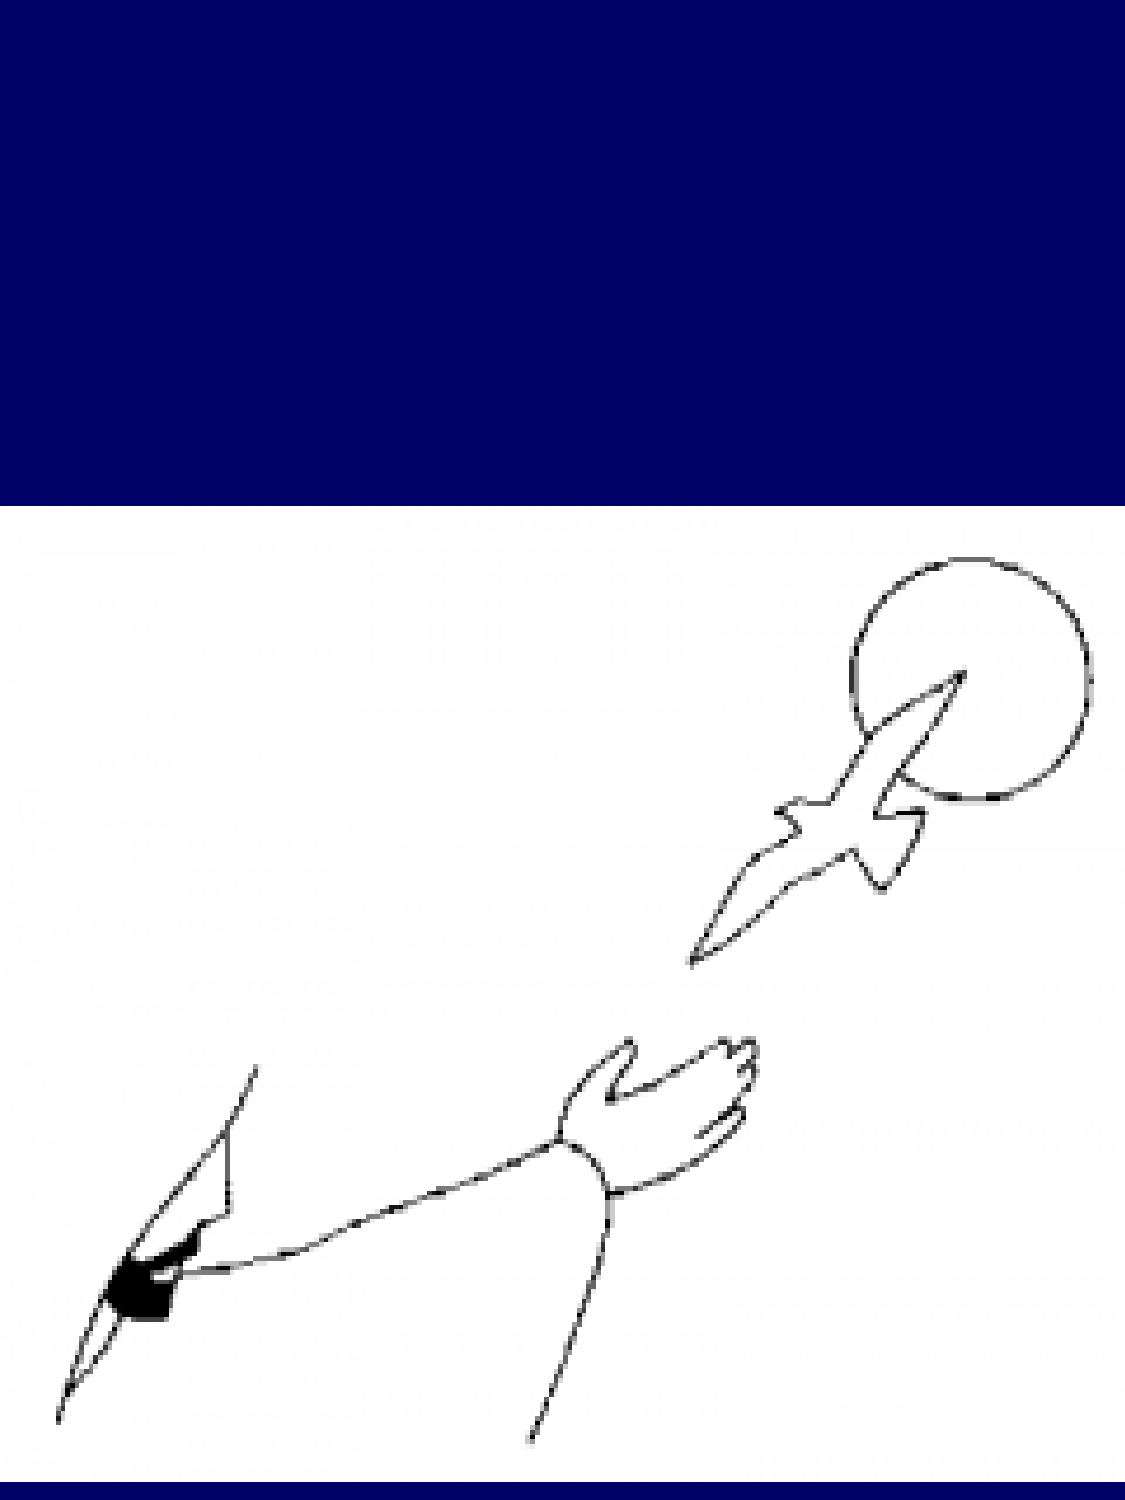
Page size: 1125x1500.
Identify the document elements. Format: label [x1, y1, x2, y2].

picture [0, 506, 1125, 1482]
